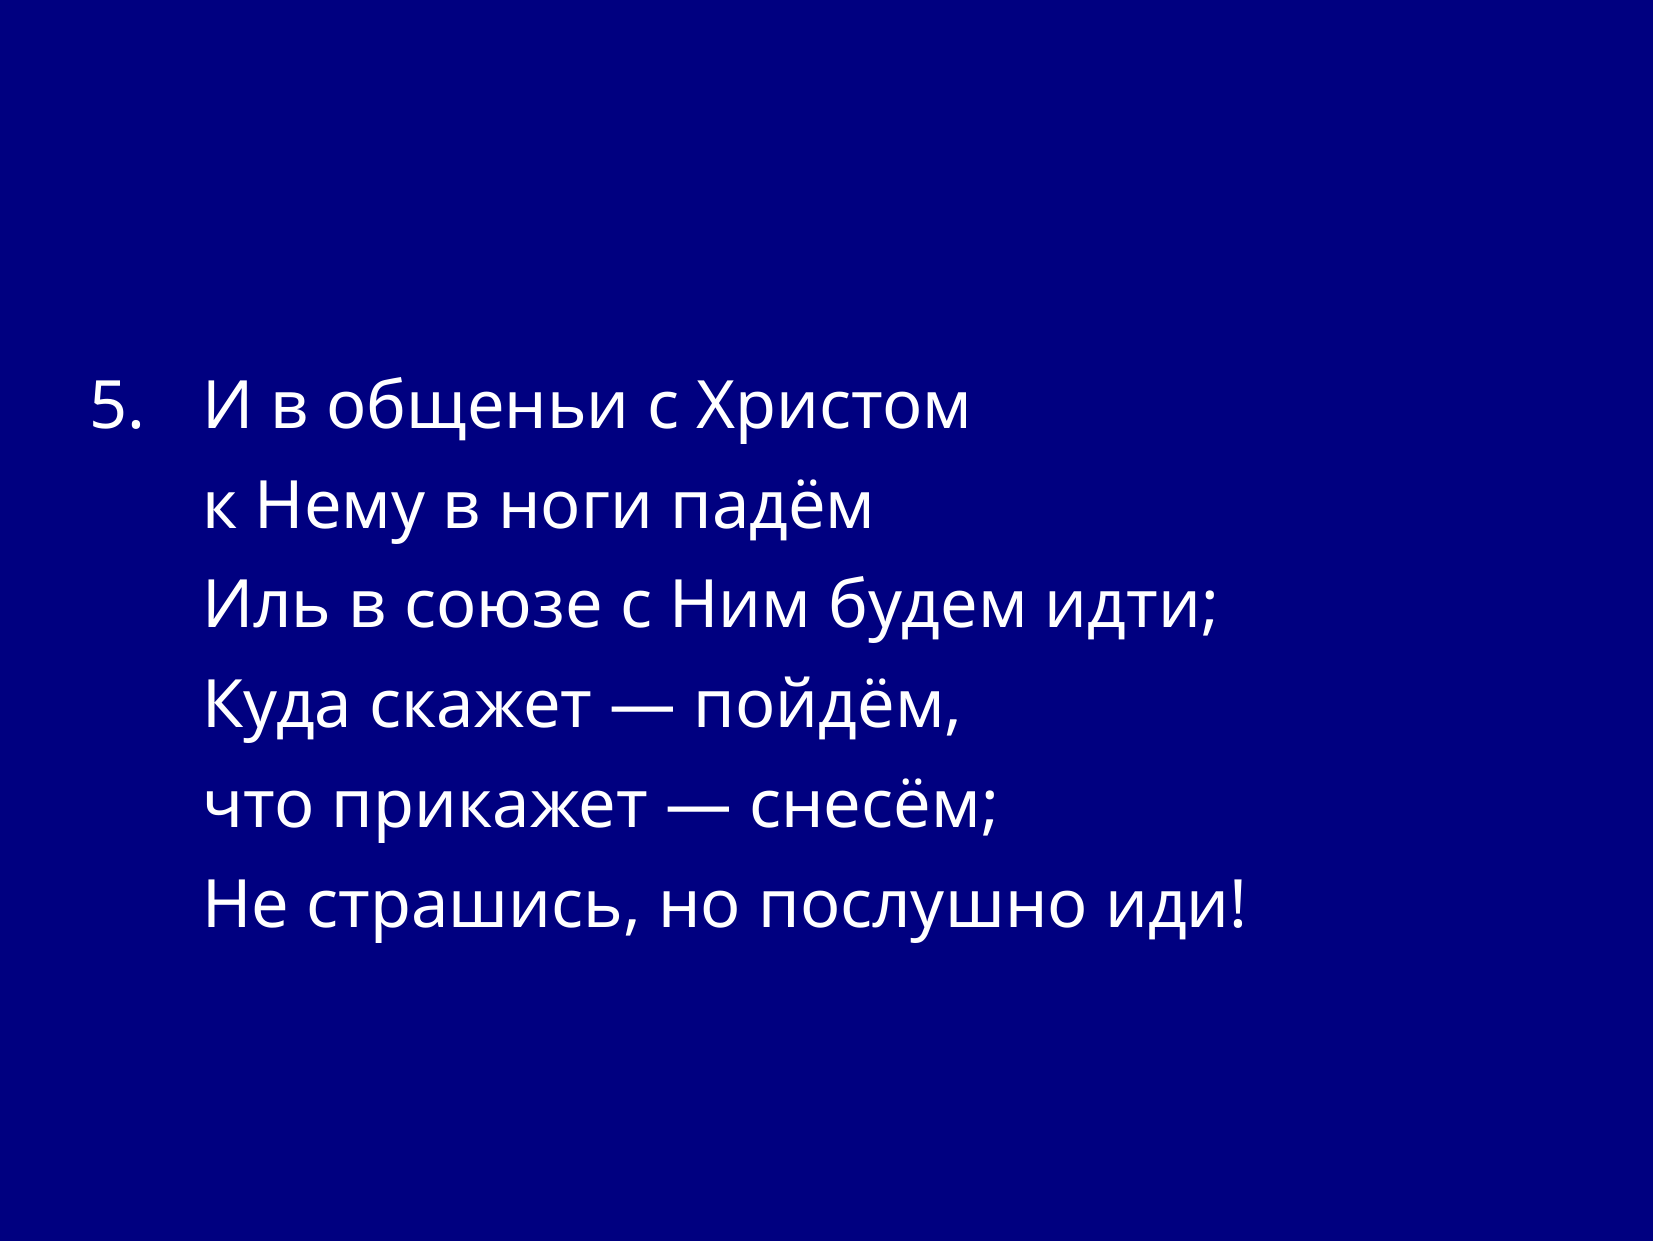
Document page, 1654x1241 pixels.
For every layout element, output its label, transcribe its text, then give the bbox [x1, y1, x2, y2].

text_box 5. И в общеньи с Христом к Нему в ноги падём Иль в союзе с Ним будем идти; Куда скажет — пойдём, что прикажет — снесём; Не страшись, но послушно иди! [75, 150, 1576, 1163]
